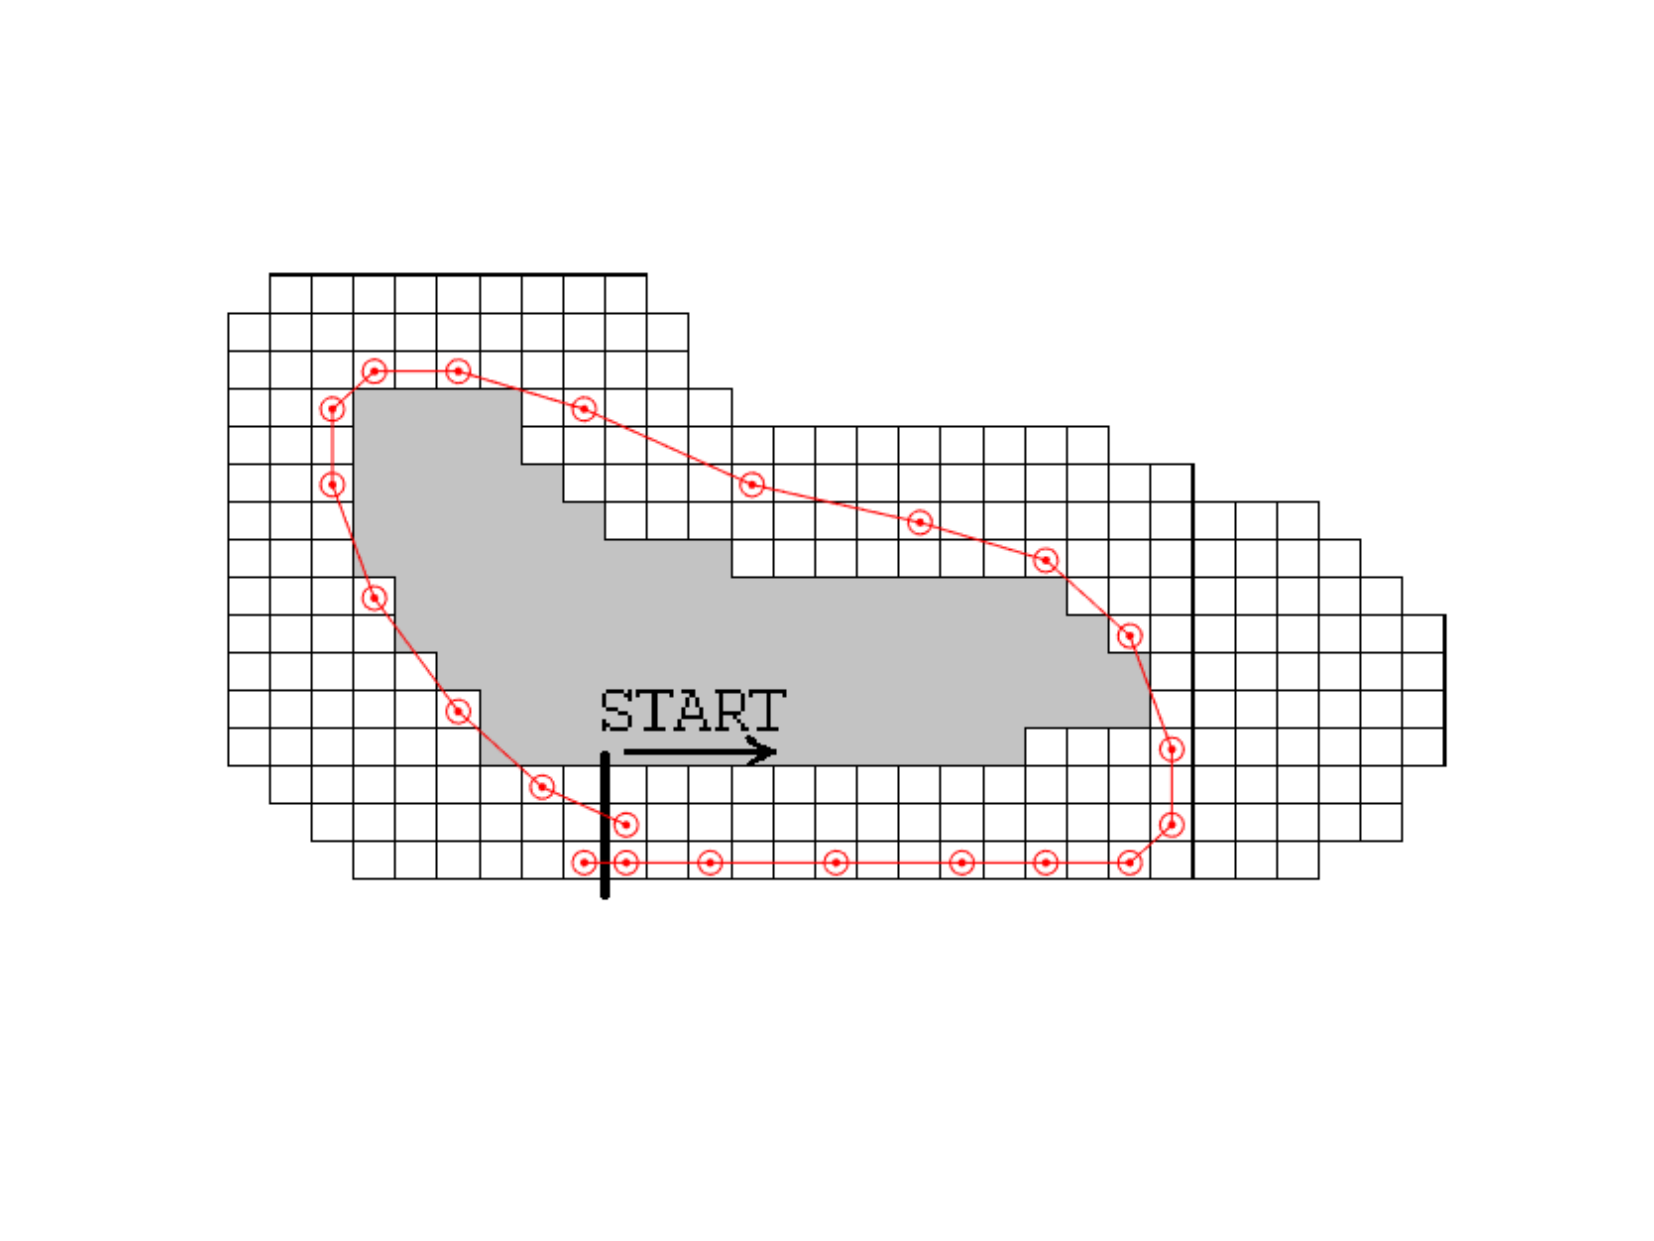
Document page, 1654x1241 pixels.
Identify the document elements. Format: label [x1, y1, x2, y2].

picture [200, 182, 1465, 922]
